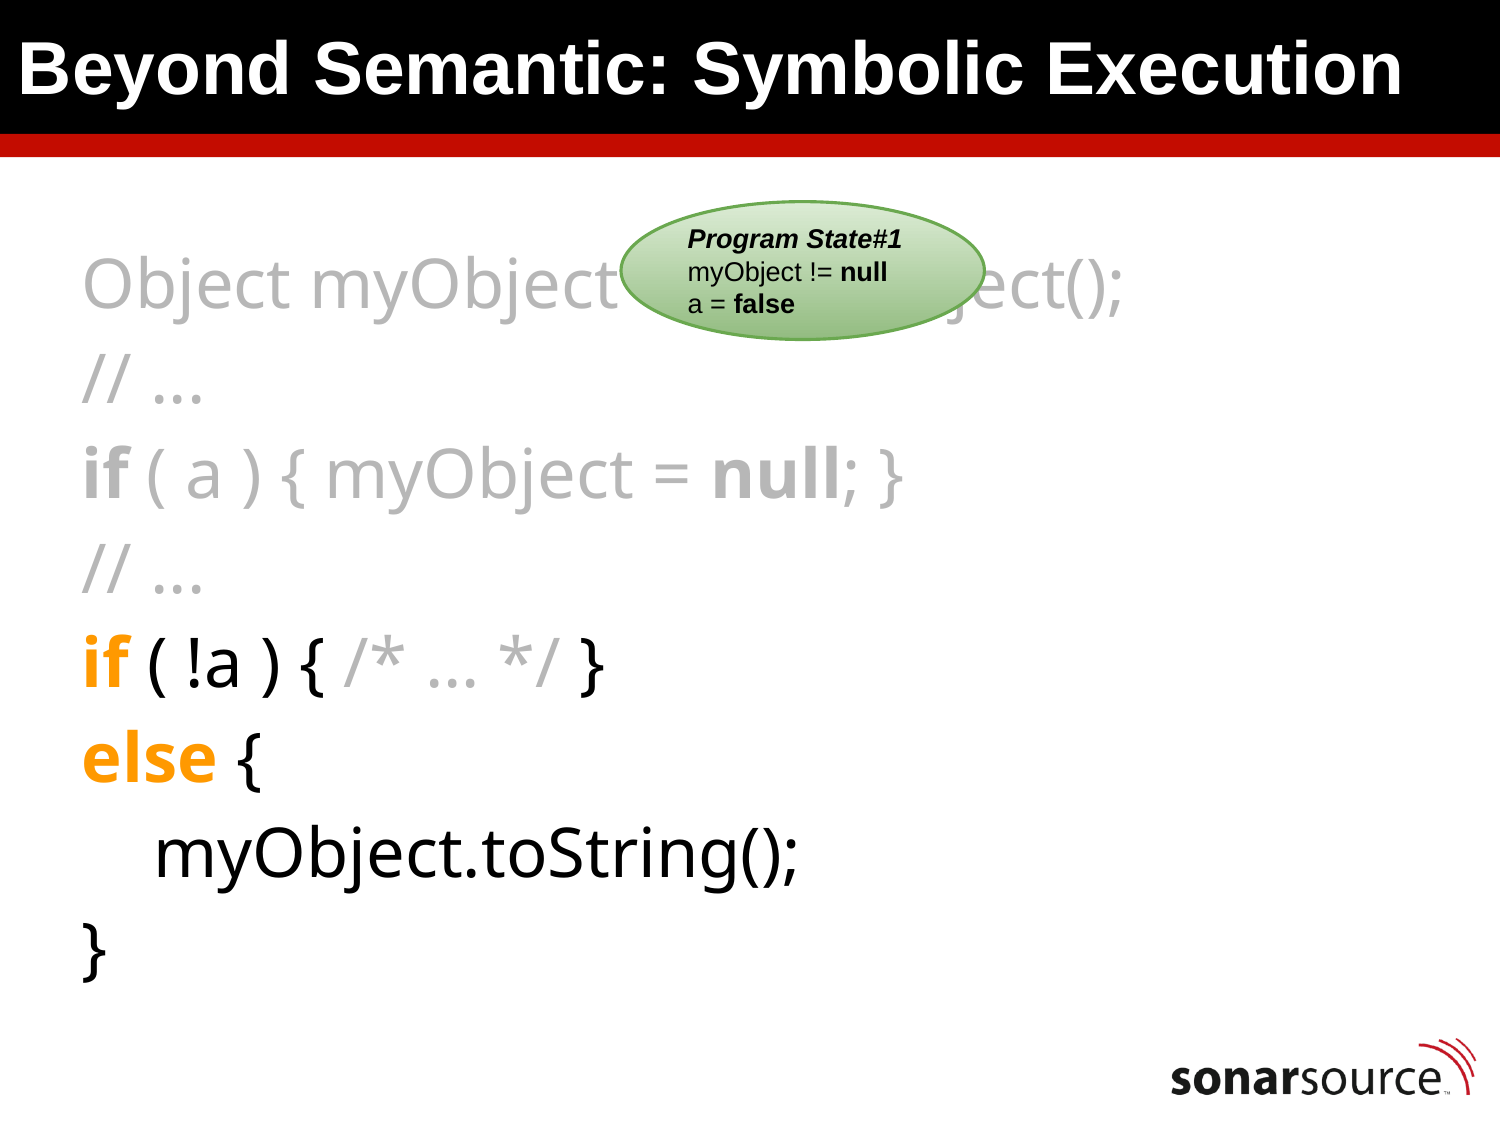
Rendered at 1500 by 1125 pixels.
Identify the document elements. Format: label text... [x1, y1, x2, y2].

picture [1167, 1033, 1480, 1099]
text_box Program State#1 myObject != null a = false [620, 201, 985, 340]
text_box Object myObject = new Object(); // ... if ( a ) { myObject = null; } // ... if ( !a ) { /* … */ } else { myObject.toString(); } [67, 214, 1293, 992]
text_box Beyond Semantic: Symbolic Execution [18, 6, 1465, 123]
